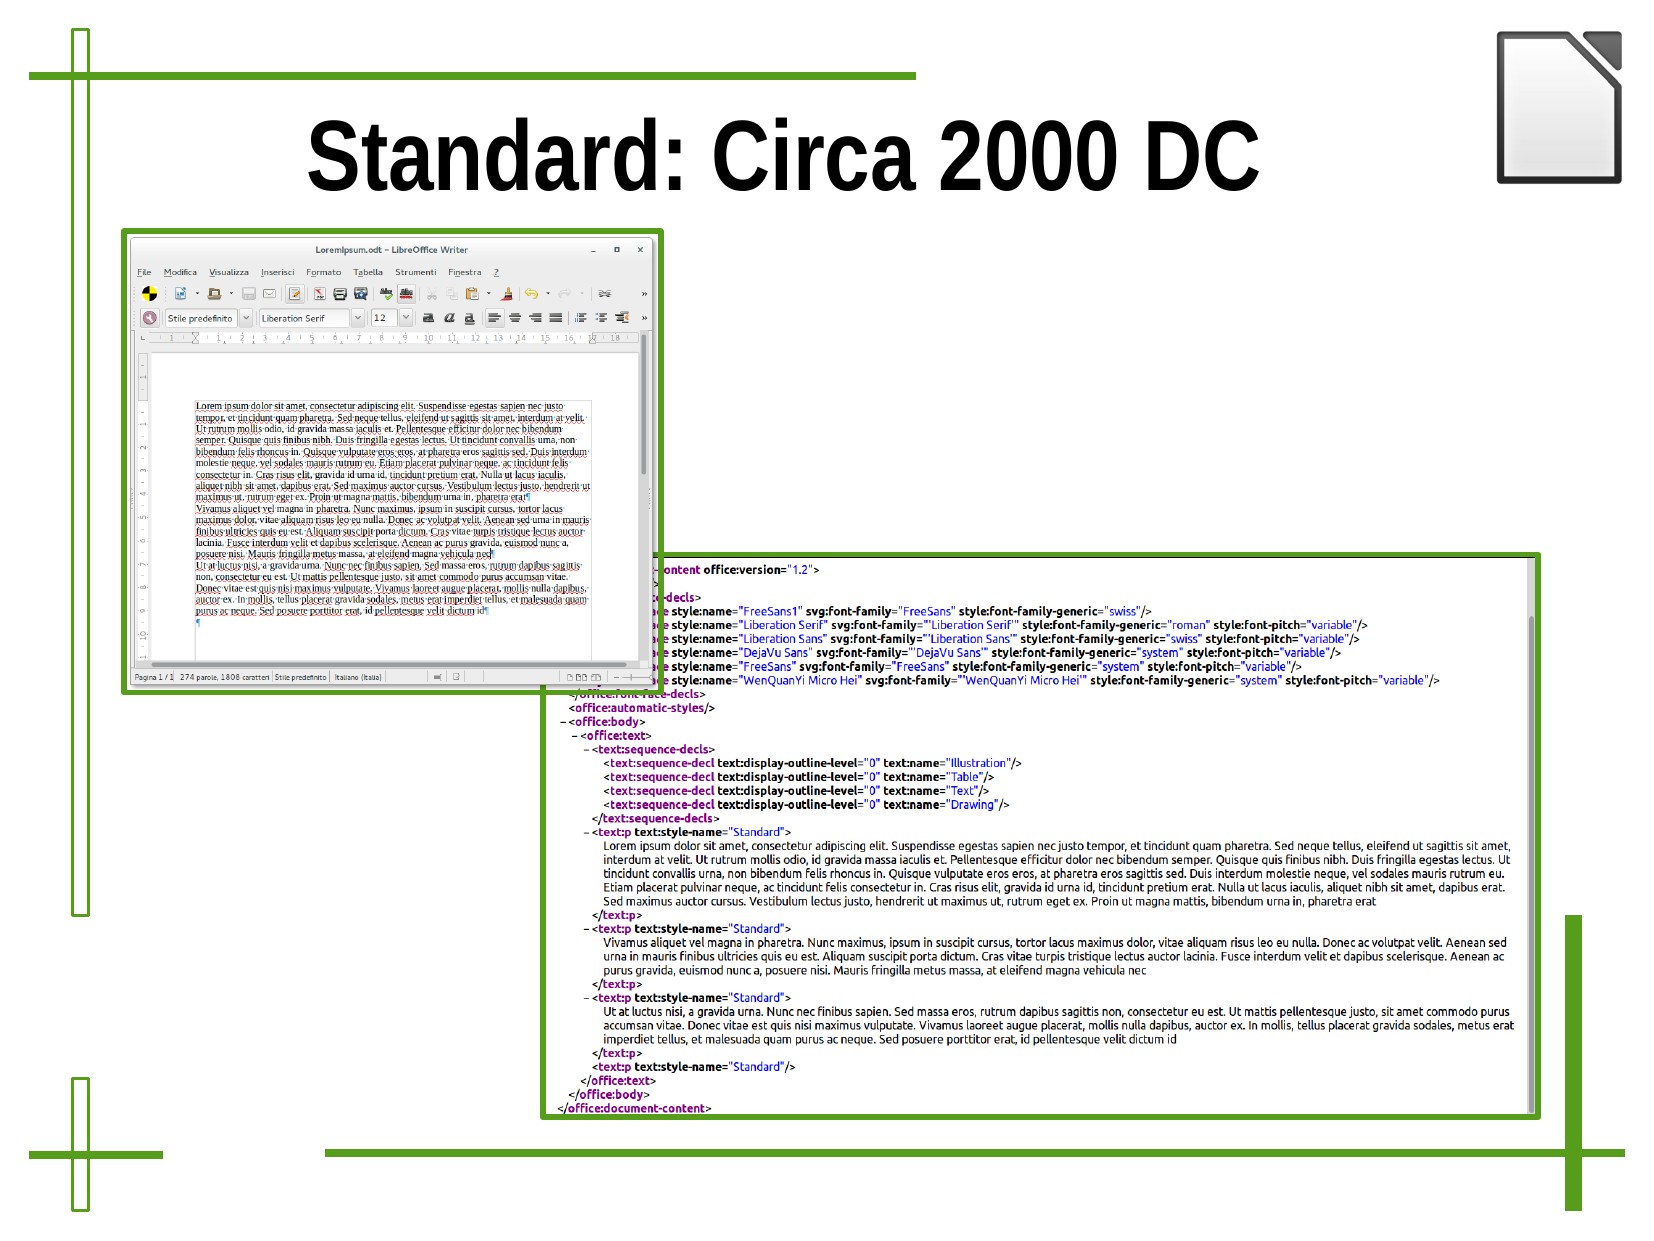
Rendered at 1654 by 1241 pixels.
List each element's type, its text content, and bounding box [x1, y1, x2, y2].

picture [1494, 29, 1624, 186]
picture [127, 234, 658, 690]
picture [545, 557, 1536, 1115]
title Standard: Circa 2000 DC [122, 86, 1447, 223]
